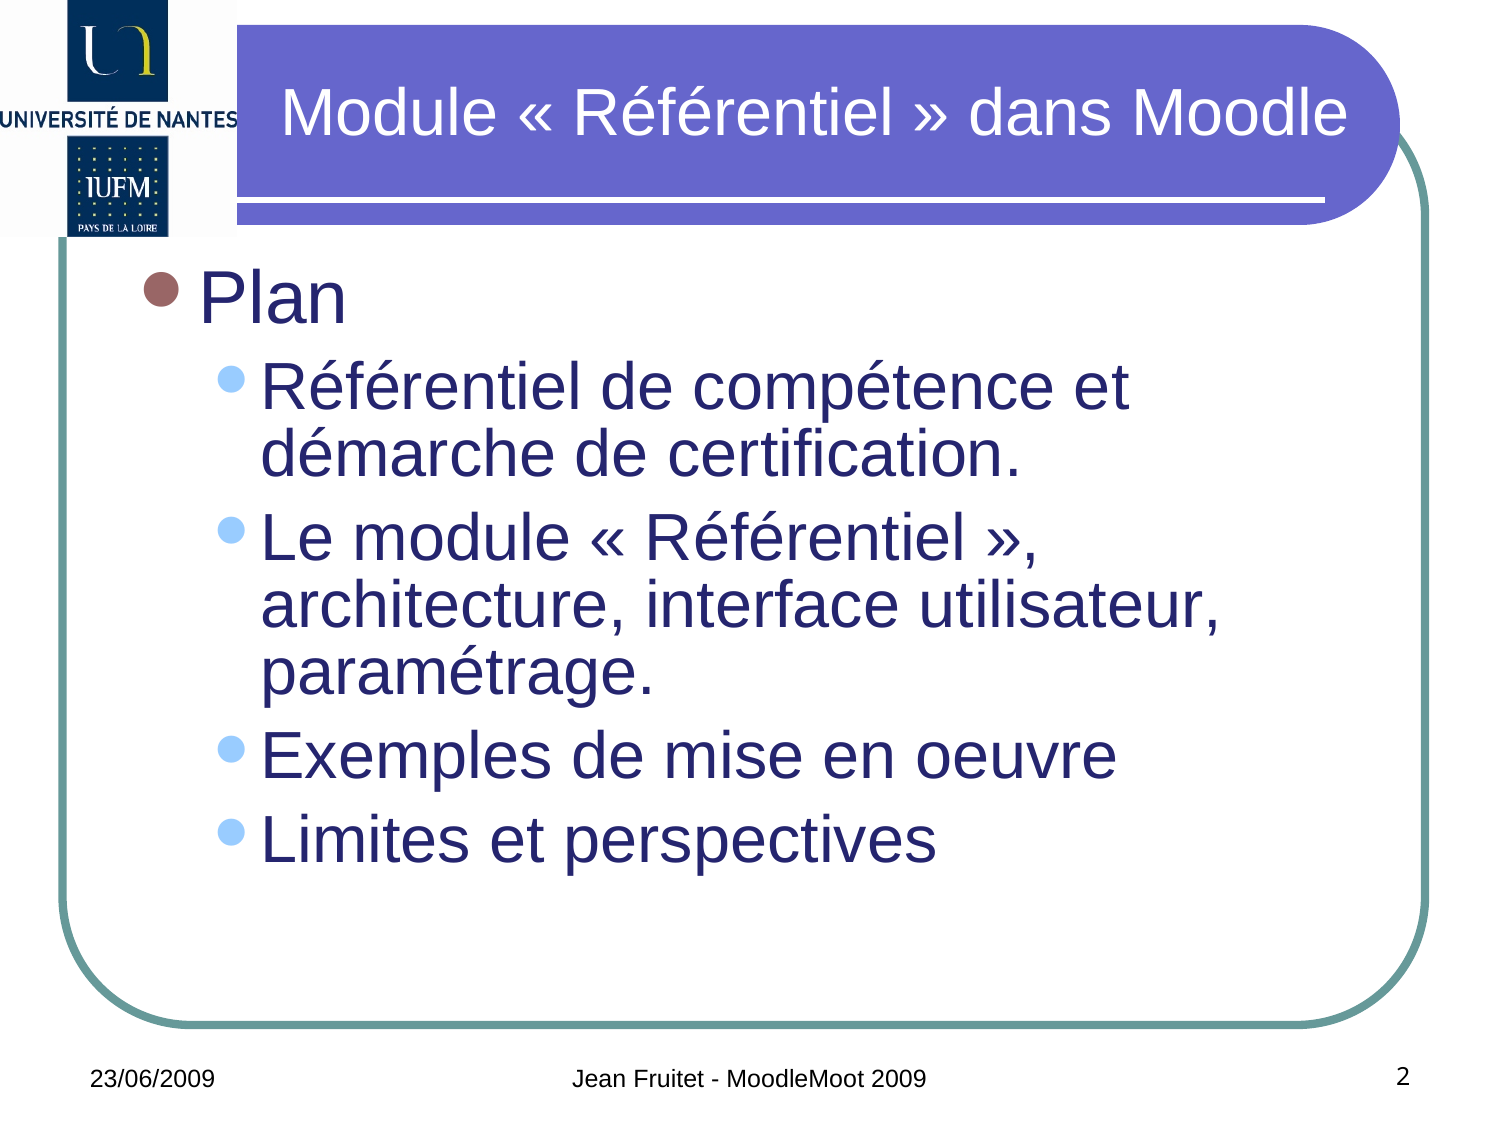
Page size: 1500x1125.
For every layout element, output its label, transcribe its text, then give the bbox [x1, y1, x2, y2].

picture [0, 0, 237, 237]
title Module « Référentiel » dans Moodle [265, 37, 1376, 188]
list Plan Référentiel de compétence et démarche de certification. Le module « Référentiel », architecture, interface utilisateur, paramétrage. Exemples de mise en oeuvre Limites et perspectives [123, 255, 1353, 1011]
